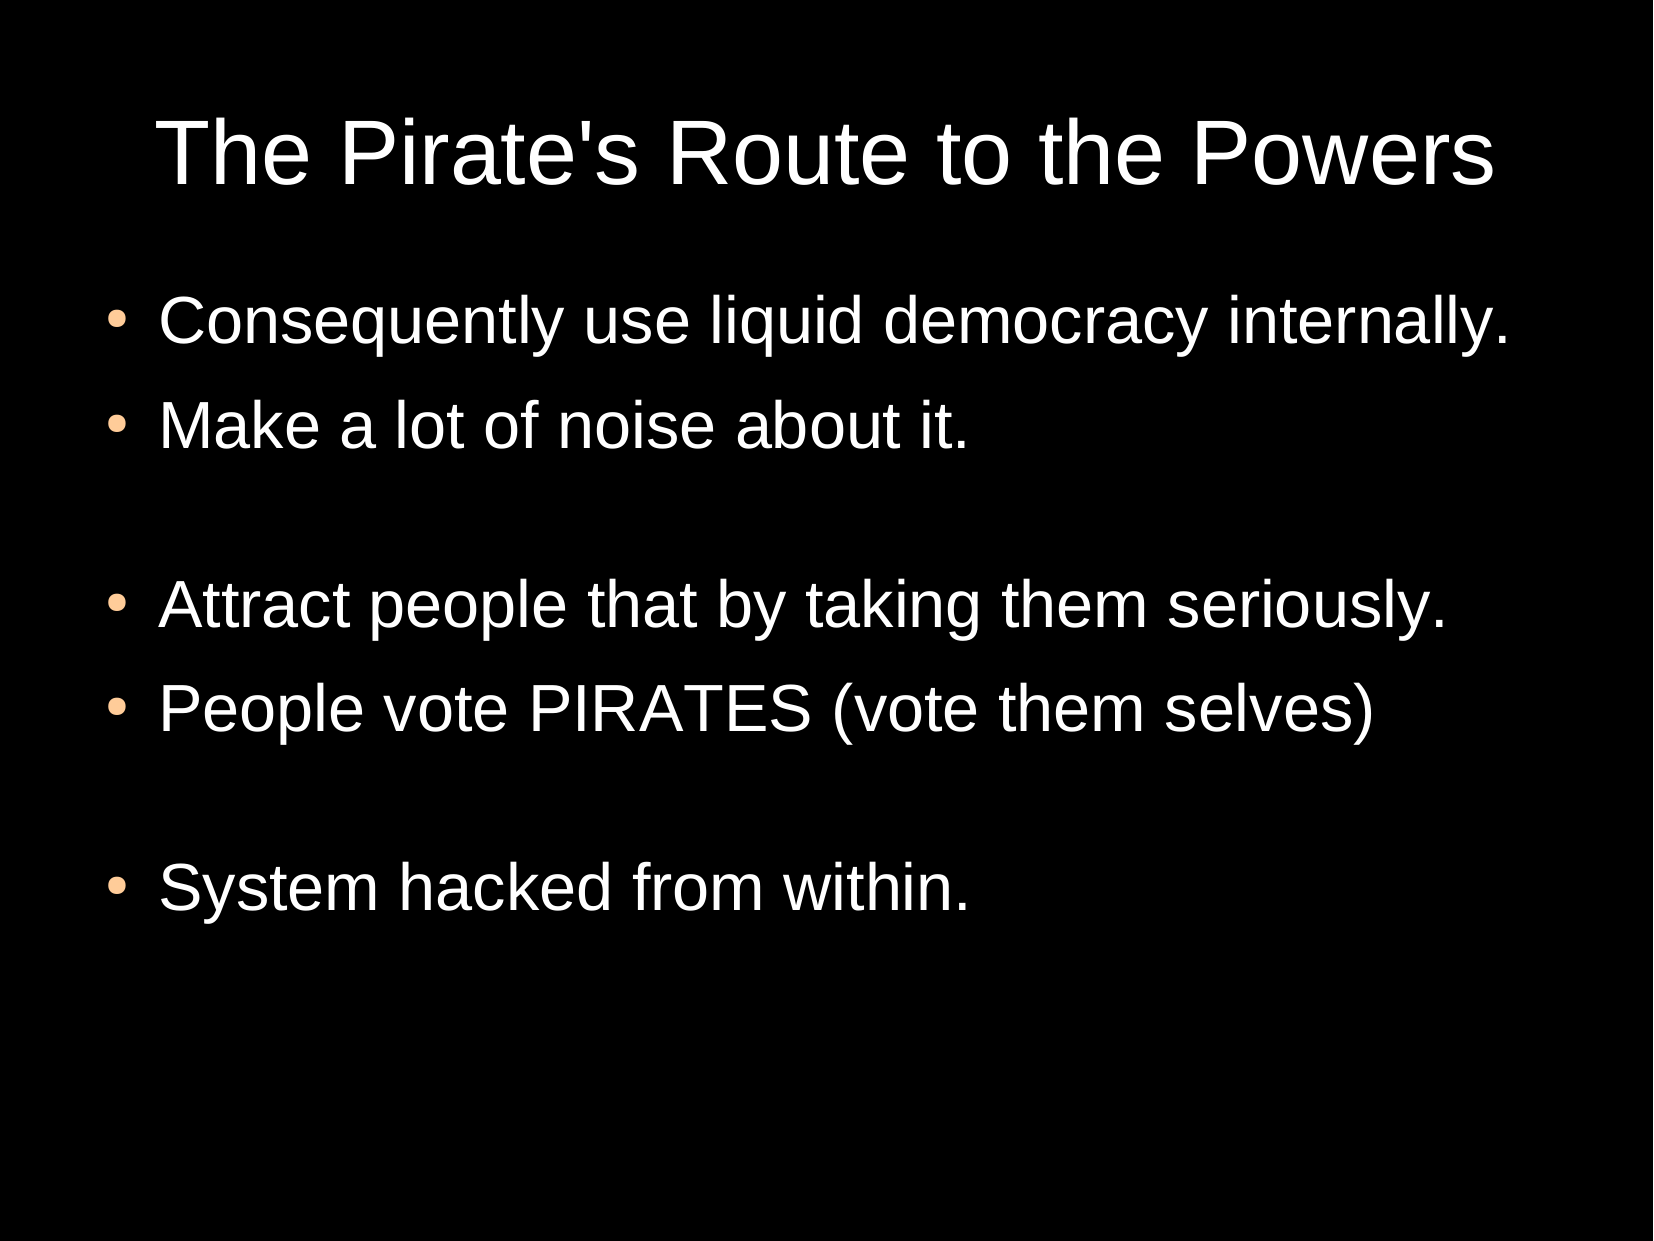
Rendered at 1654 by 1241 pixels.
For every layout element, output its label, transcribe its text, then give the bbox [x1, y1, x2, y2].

title The Pirate's Route to the Powers [82, 56, 1571, 250]
list Consequently use liquid democracy internally. Make a lot of noise about it. Attract people that by taking them seriously. People vote PIRATES (vote them selves) System hacked from within. [87, 283, 1576, 1088]
